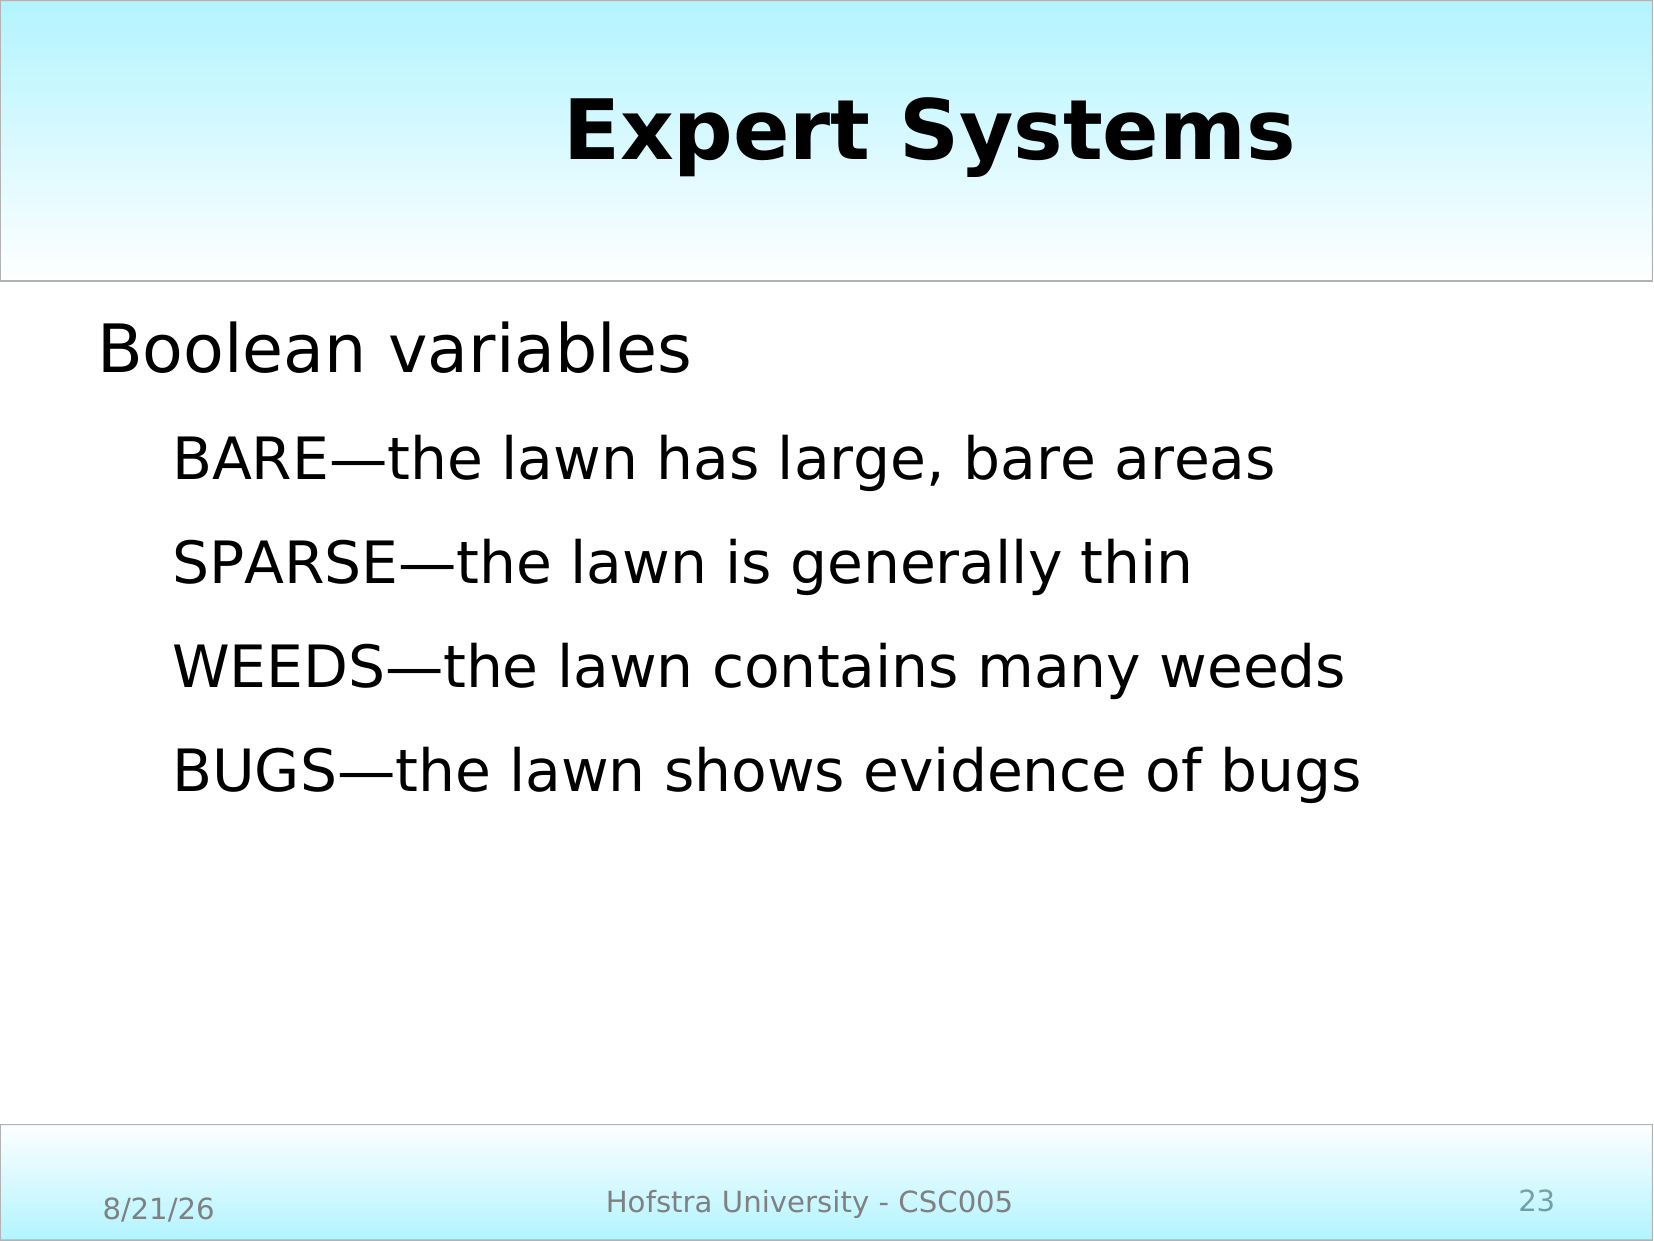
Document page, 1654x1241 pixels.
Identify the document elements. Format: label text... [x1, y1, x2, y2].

list Boolean variables BARE—the lawn has large, bare areas SPARSE—the lawn is generally thin WEEDS—the lawn contains many weeds BUGS—the lawn shows evidence of bugs [82, 303, 1571, 1131]
title Expert Systems [247, 27, 1612, 235]
